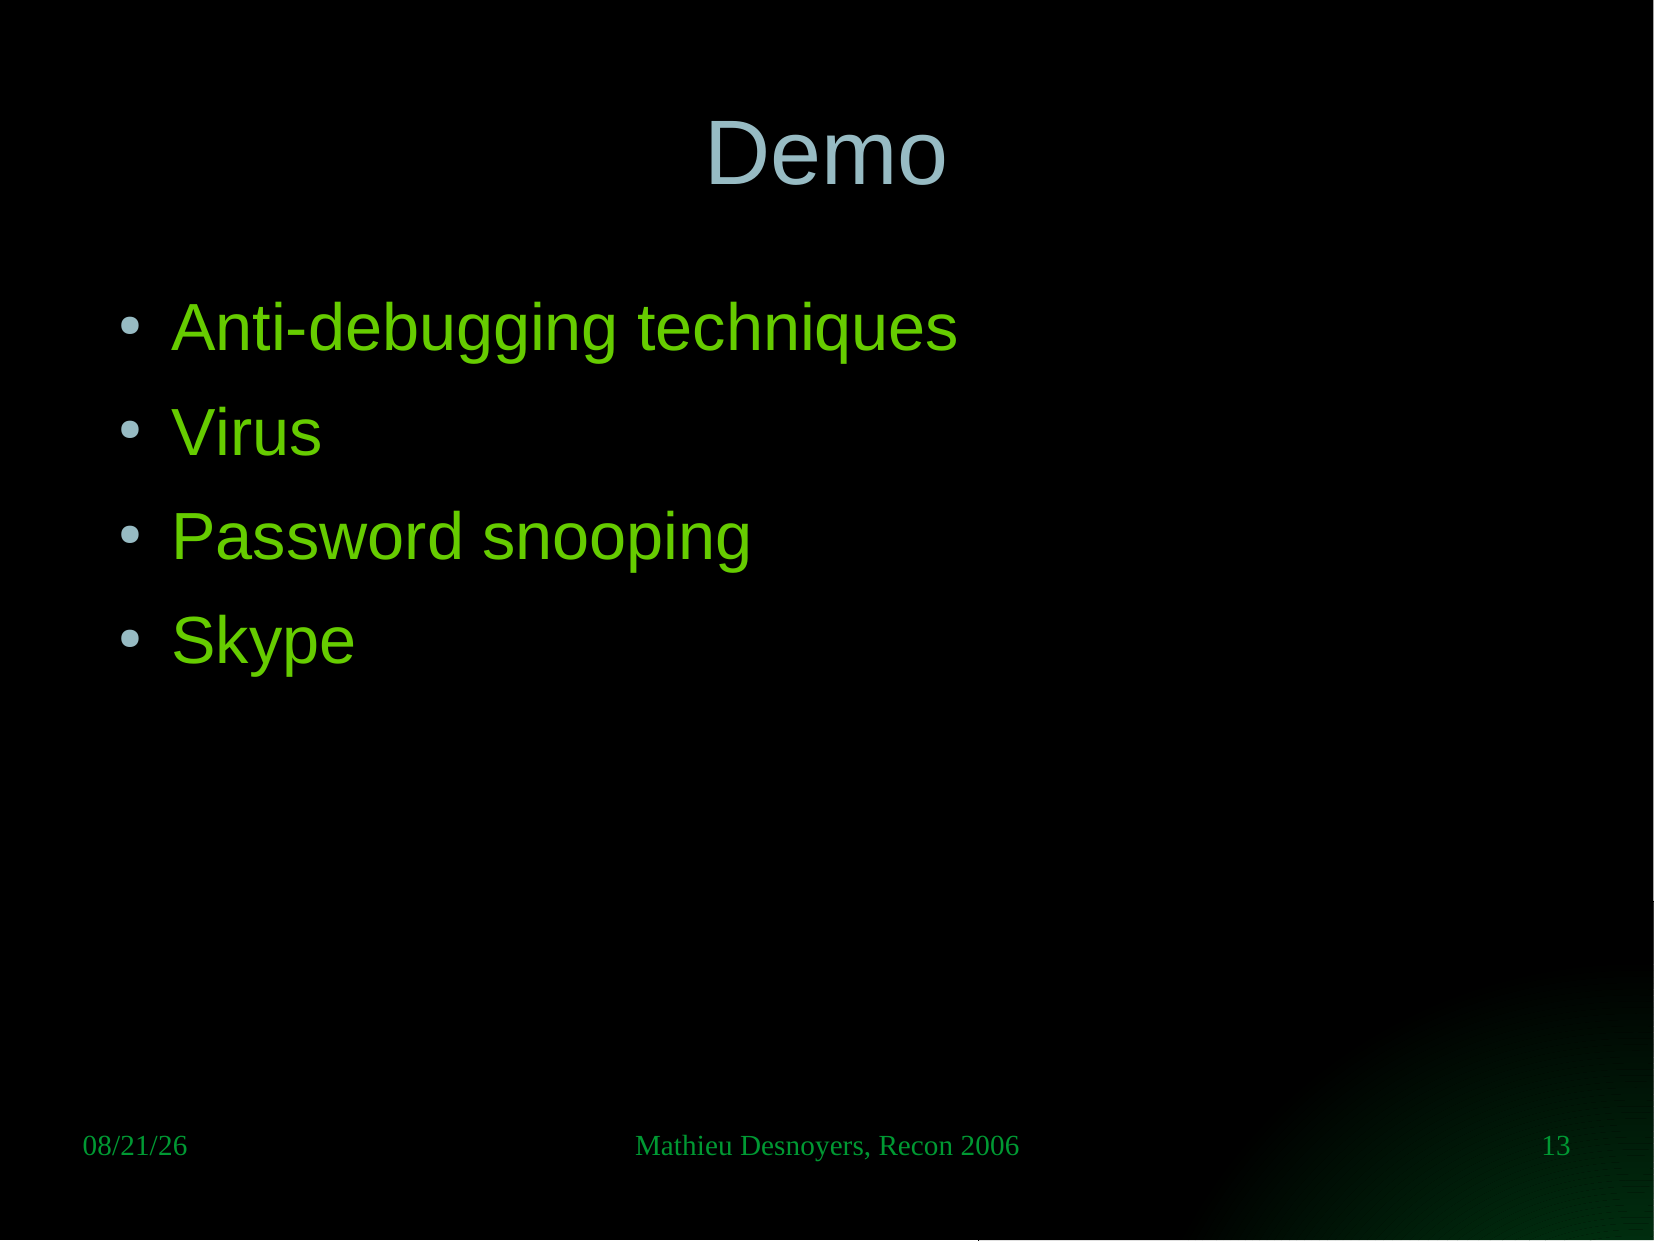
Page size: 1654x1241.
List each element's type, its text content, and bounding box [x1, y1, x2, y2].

list Anti-debugging techniques Virus Password snooping Skype [82, 290, 1571, 1109]
title Demo [82, 49, 1571, 257]
